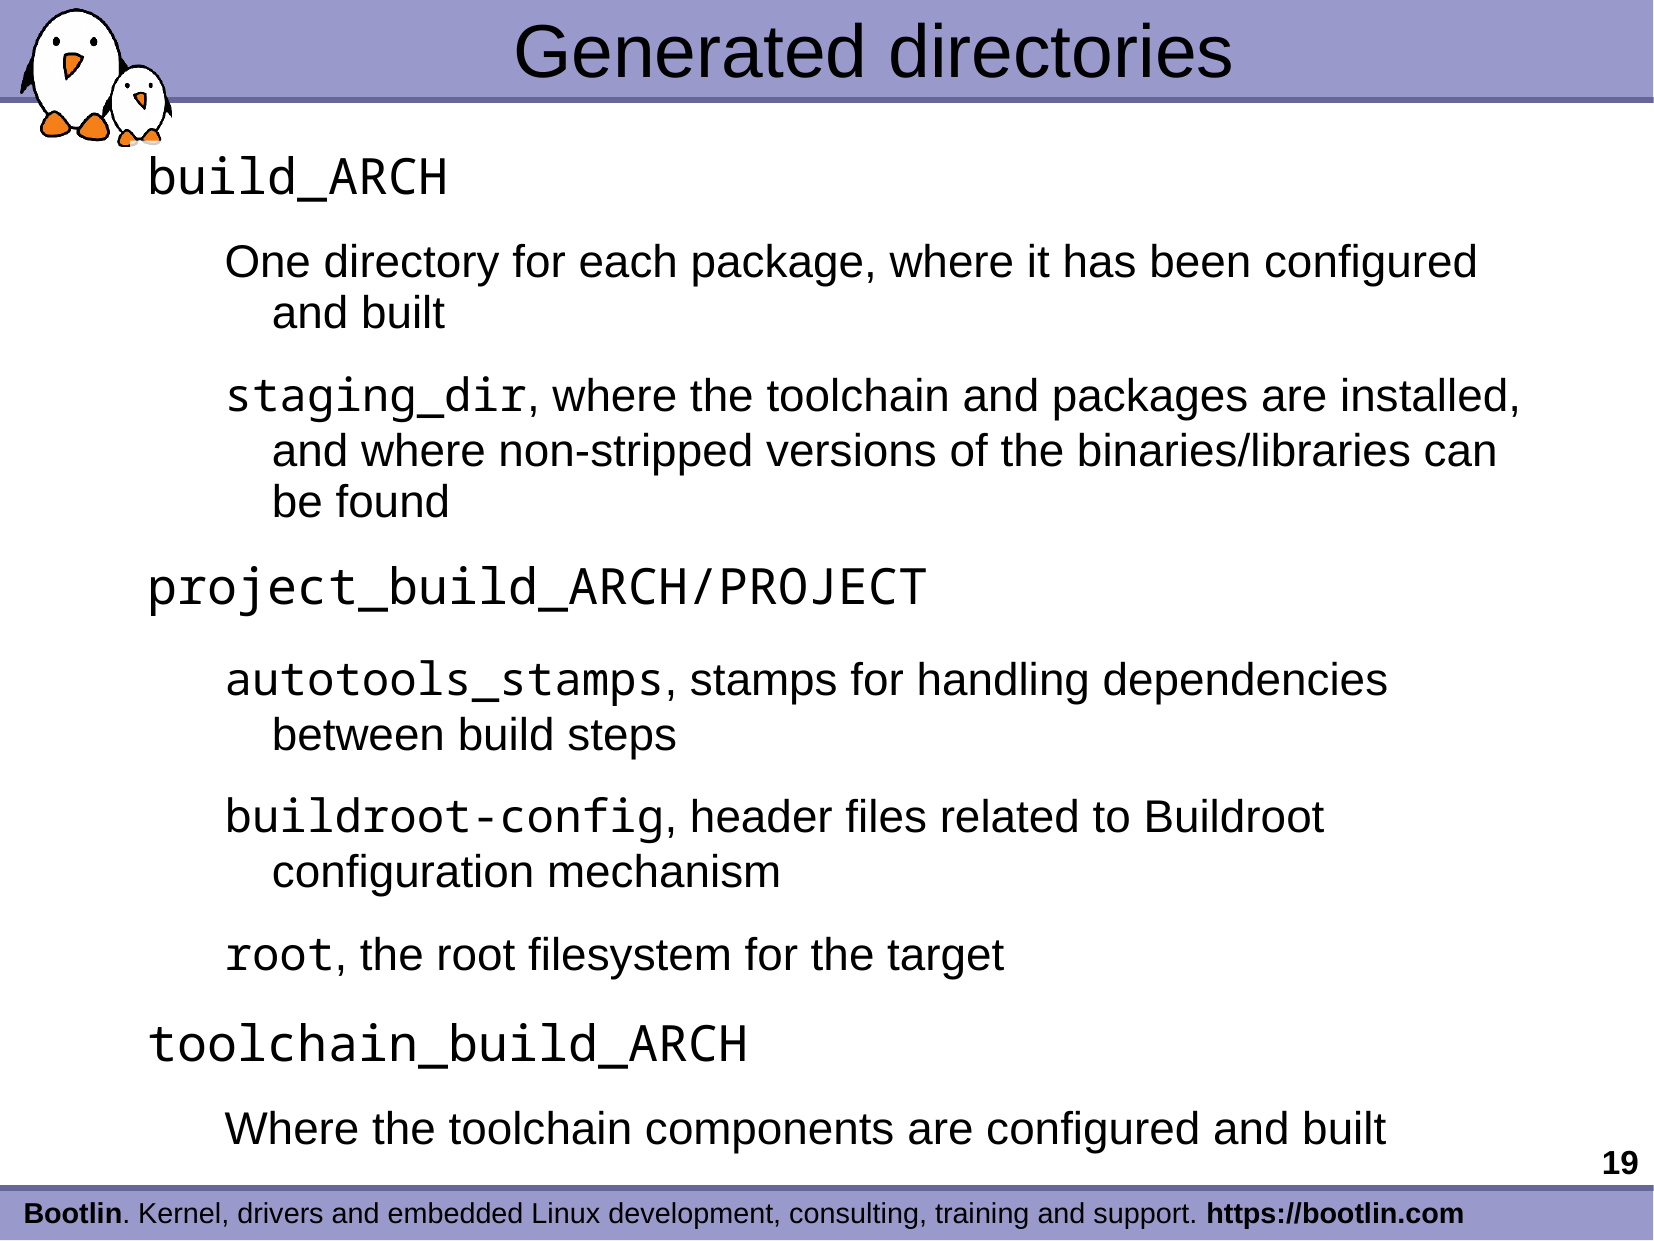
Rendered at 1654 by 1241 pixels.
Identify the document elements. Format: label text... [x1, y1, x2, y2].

title Generated directories [197, 5, 1551, 97]
list build_ARCH One directory for each package, where it has been configured and built staging_dir, where the toolchain and packages are installed, and where non-stripped versions of the binaries/libraries can be found project_build_ARCH/PROJECT autotools_stamps, stamps for handling dependencies between build steps buildroot-config, header files related to Buildroot configuration mechanism root, the root filesystem for the target toolchain_build_ARCH Where the toolchain components are configured and built [130, 140, 1543, 1144]
picture [20, 8, 172, 147]
